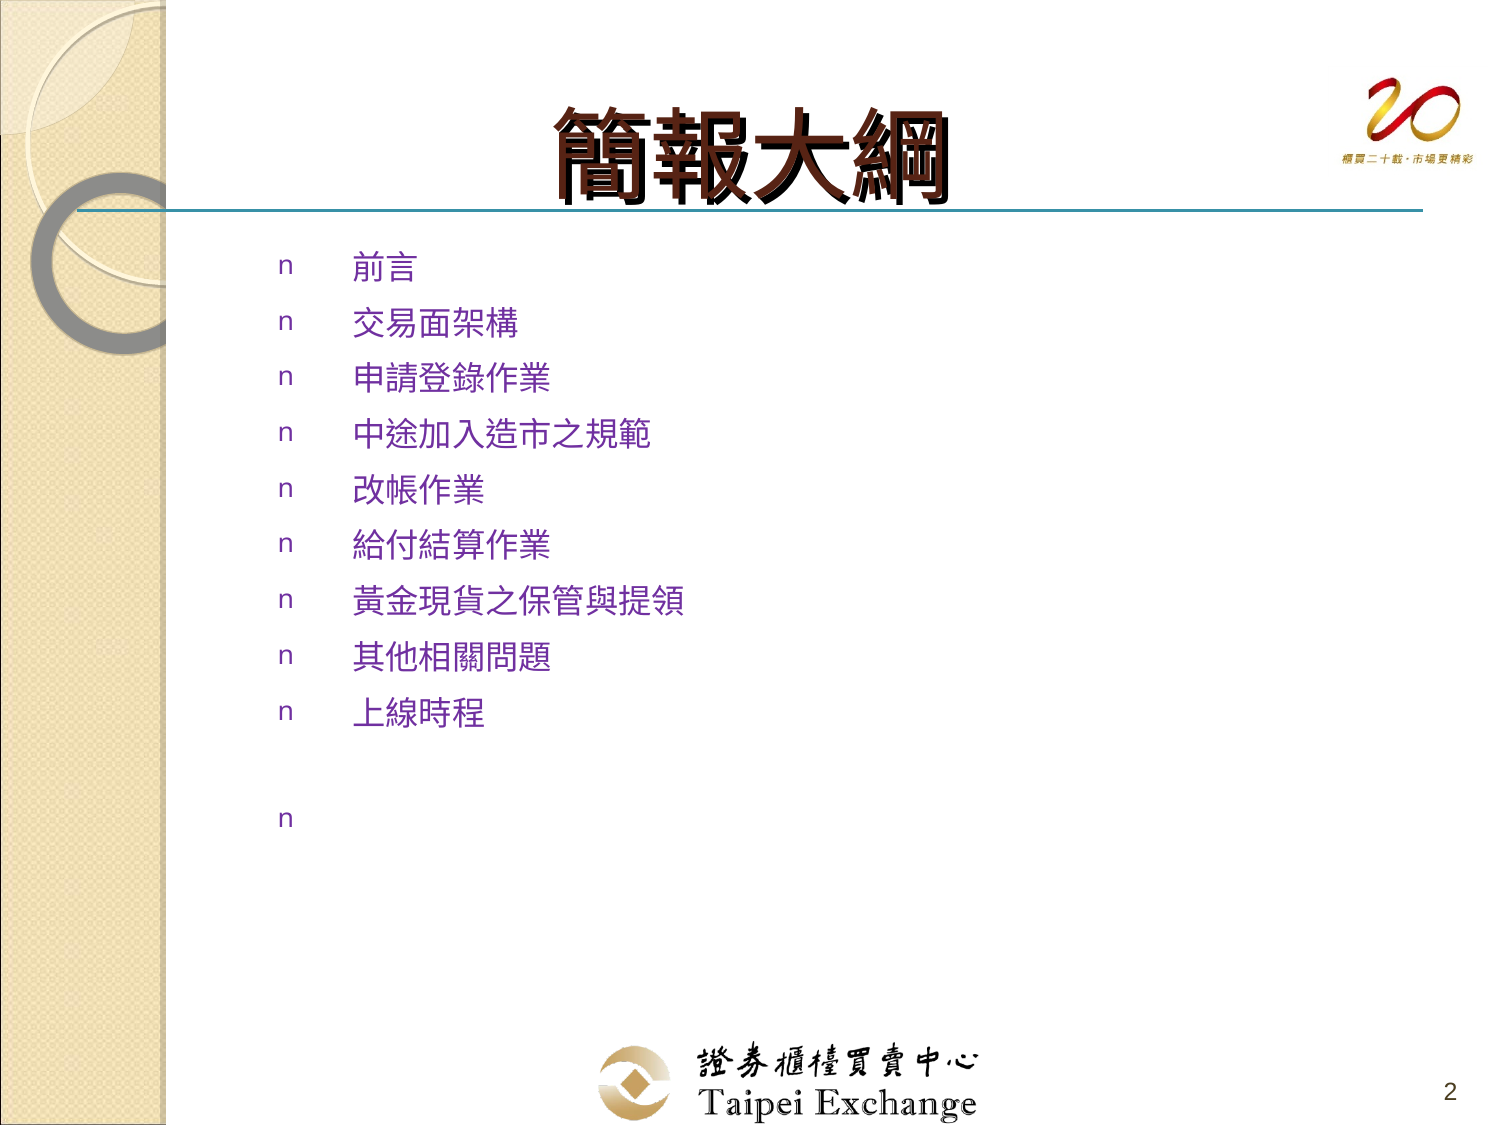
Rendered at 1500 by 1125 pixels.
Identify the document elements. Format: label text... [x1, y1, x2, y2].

list 前言 交易面架構 申請登錄作業 中途加入造市之規範 改帳作業 給付結算作業 黃金現貨之保管與提領 其他相關問題 上線時程 [235, 237, 1466, 1026]
text_box [1413, 1034, 1489, 1113]
title 簡報大綱 [75, 66, 1426, 229]
